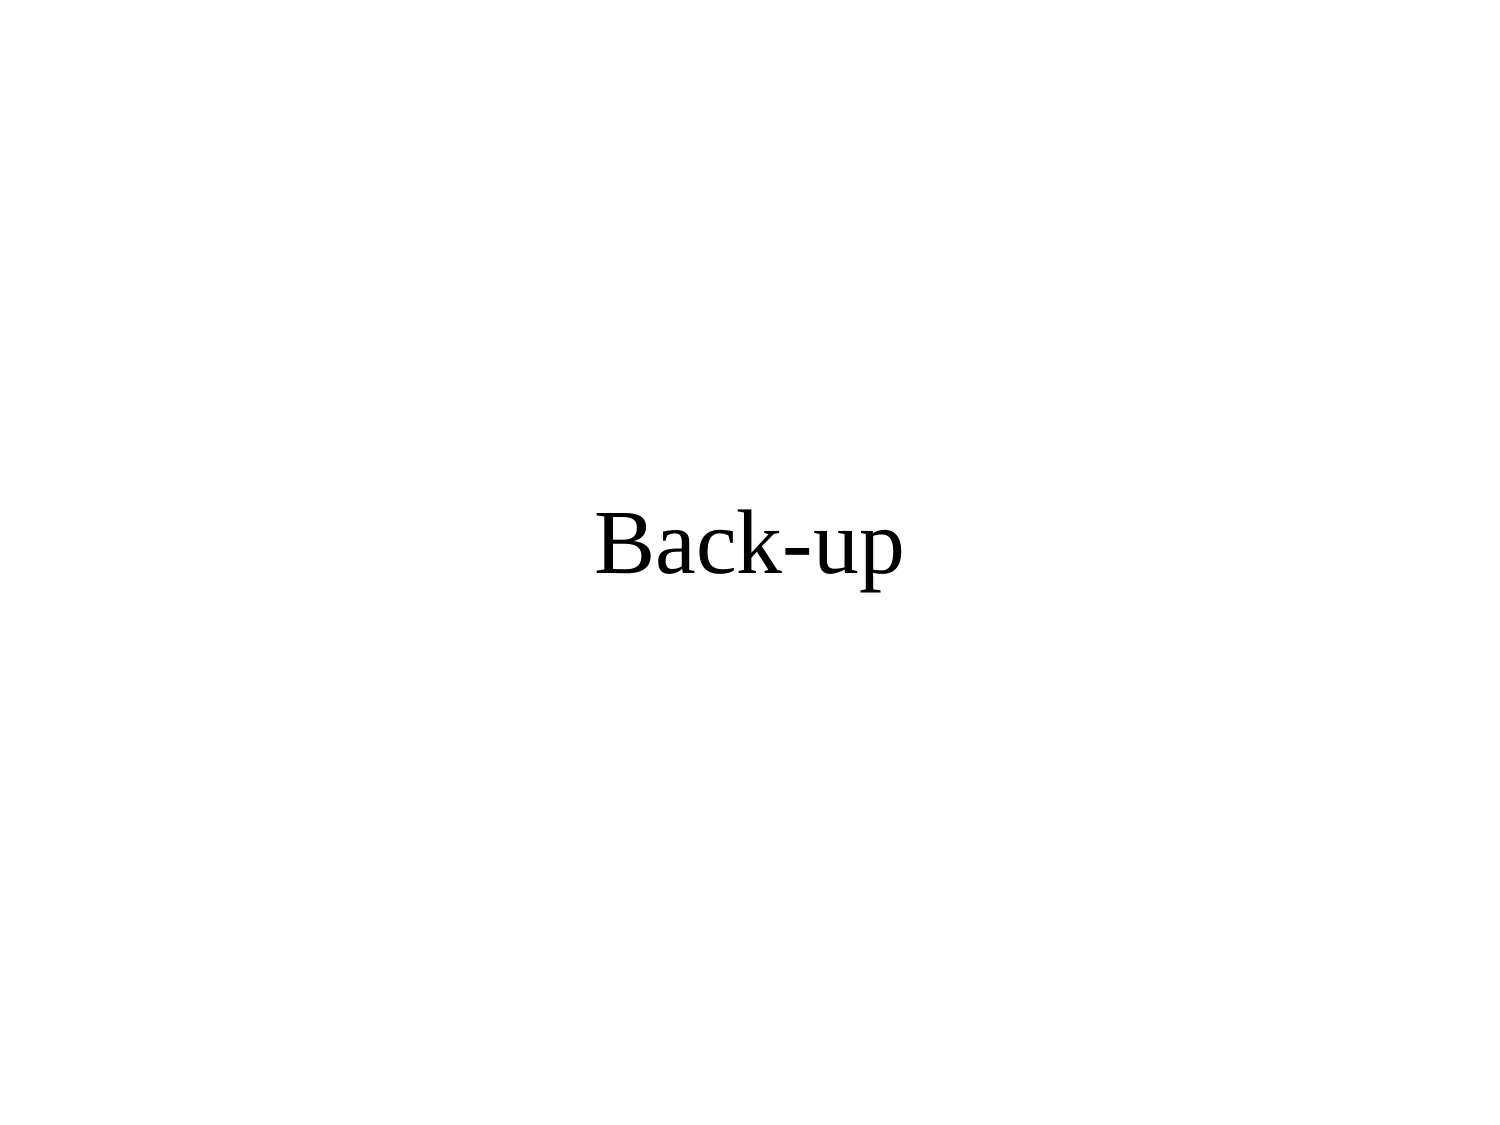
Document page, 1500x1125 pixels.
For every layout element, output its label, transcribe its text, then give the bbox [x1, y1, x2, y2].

list Back-up [75, 125, 1425, 1005]
